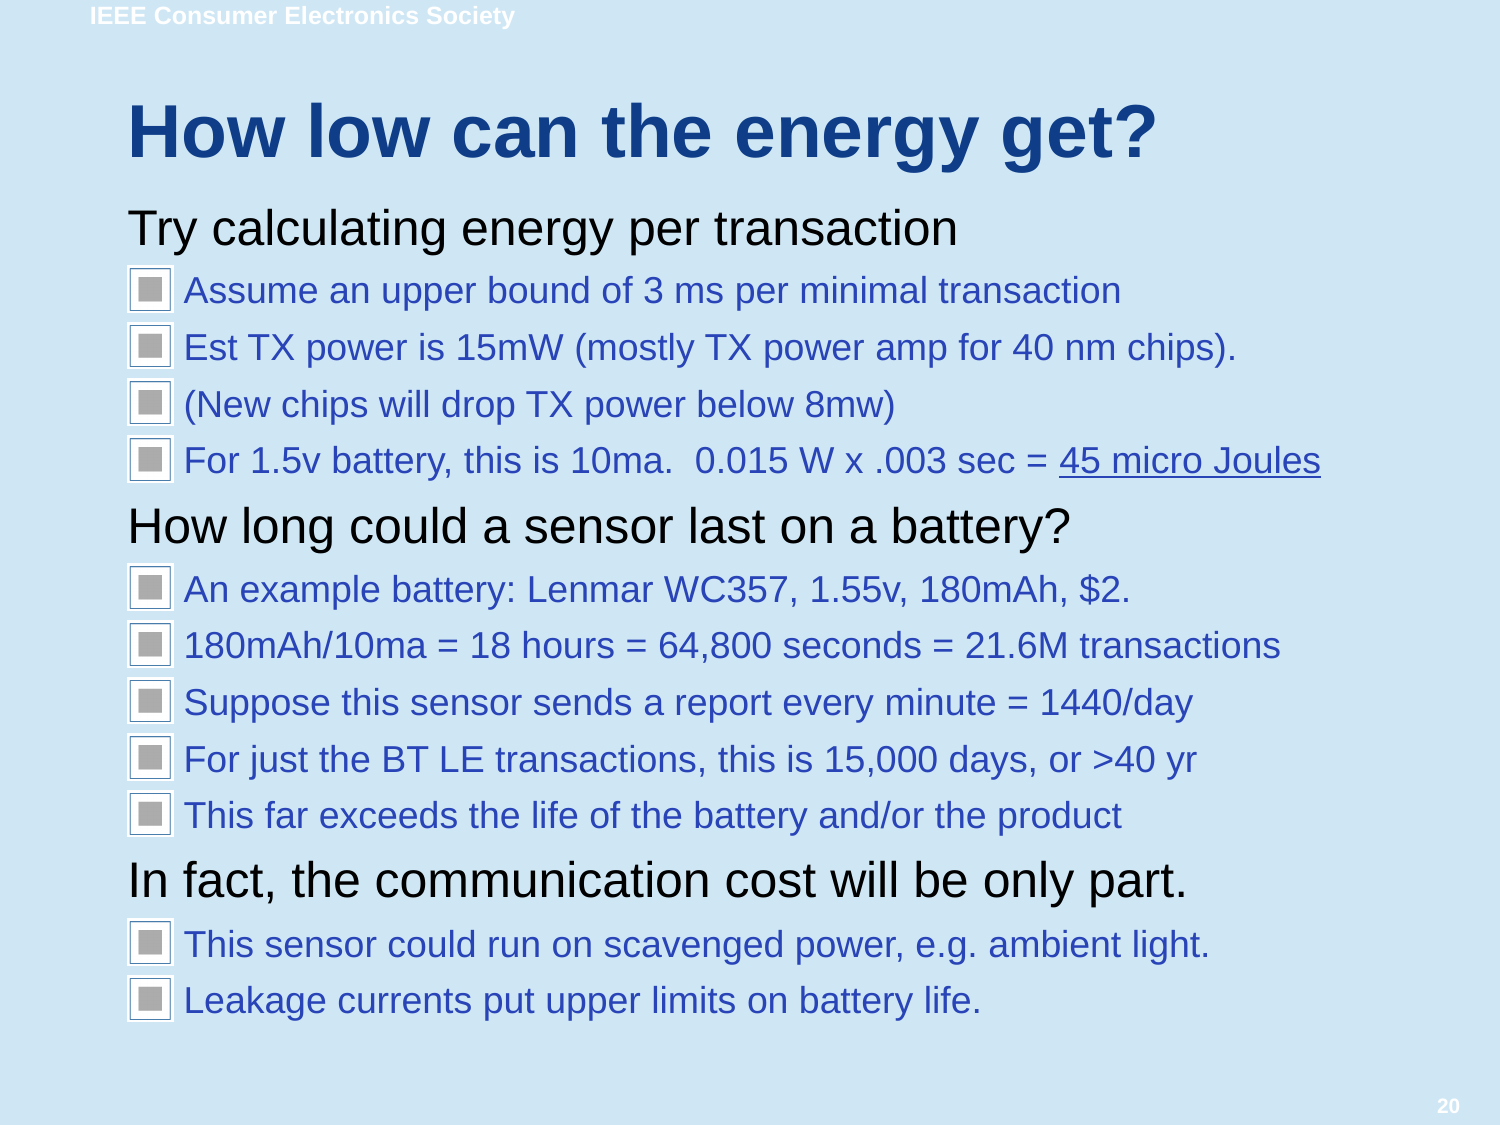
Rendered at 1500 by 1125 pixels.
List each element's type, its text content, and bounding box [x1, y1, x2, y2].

title How low can the energy get? [112, 75, 1388, 187]
list Try calculating energy per transaction Assume an upper bound of 3 ms per minimal transaction Est TX power is 15mW (mostly TX power amp for 40 nm chips). (New chips will drop TX power below 8mw) For 1.5v battery, this is 10ma. 0.015 W x .003 sec = 45 micro Joules How long could a sensor last on a battery? An example battery: Lenmar WC357, 1.55v, 180mAh, $2. 180mAh/10ma = 18 hours = 64,800 seconds = 21.6M transactions Suppose this sensor sends a report every minute = 1440/day For just the BT LE transactions, this is 15,000 days, or >40 yr This far exceeds the life of the battery and/or the product In fact, the communication cost will be only part. This sensor could run on scavenged power, e.g. ambient light. Leakage currents put upper limits on battery life. [112, 187, 1388, 1000]
picture [127, 1000, 174, 1022]
